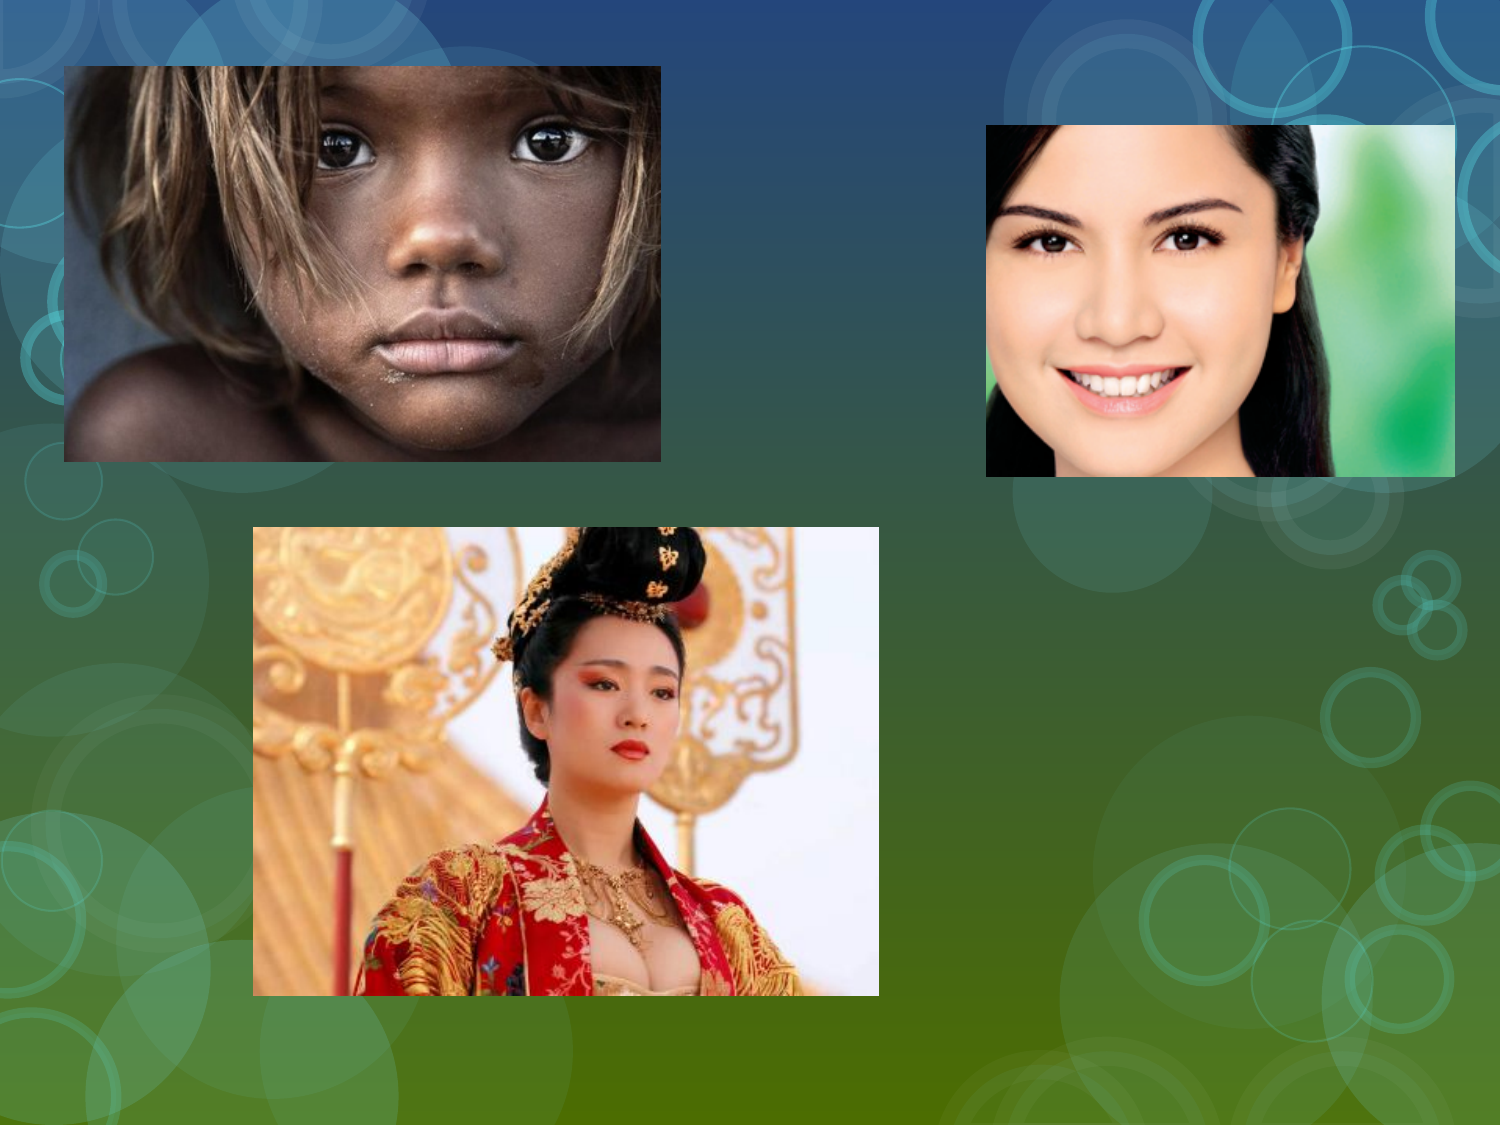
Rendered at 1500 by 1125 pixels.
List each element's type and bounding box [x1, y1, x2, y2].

picture [986, 125, 1455, 477]
picture [253, 527, 879, 996]
picture [64, 66, 661, 462]
